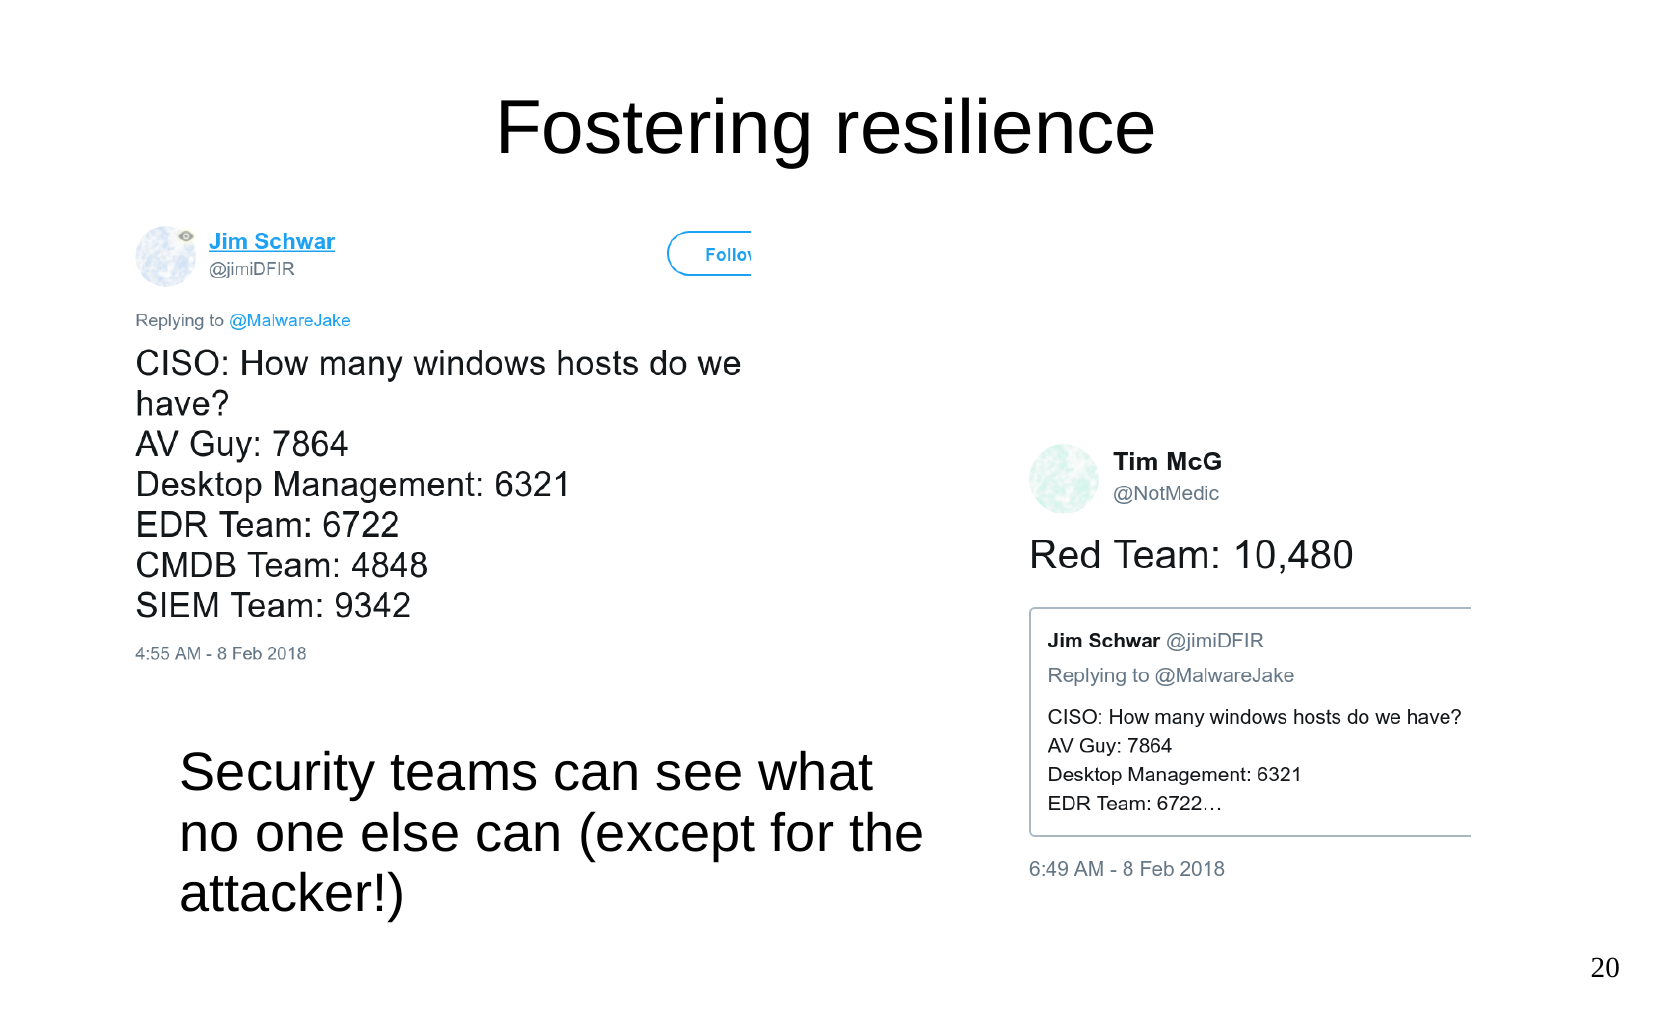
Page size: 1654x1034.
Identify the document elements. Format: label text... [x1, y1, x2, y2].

title Fostering resilience [82, 41, 1571, 214]
picture [1020, 434, 1471, 886]
text_box Security teams can see what no one else can (except for the attacker!) [165, 734, 946, 931]
text_box <number> [1560, 951, 1621, 1023]
picture [120, 224, 751, 676]
